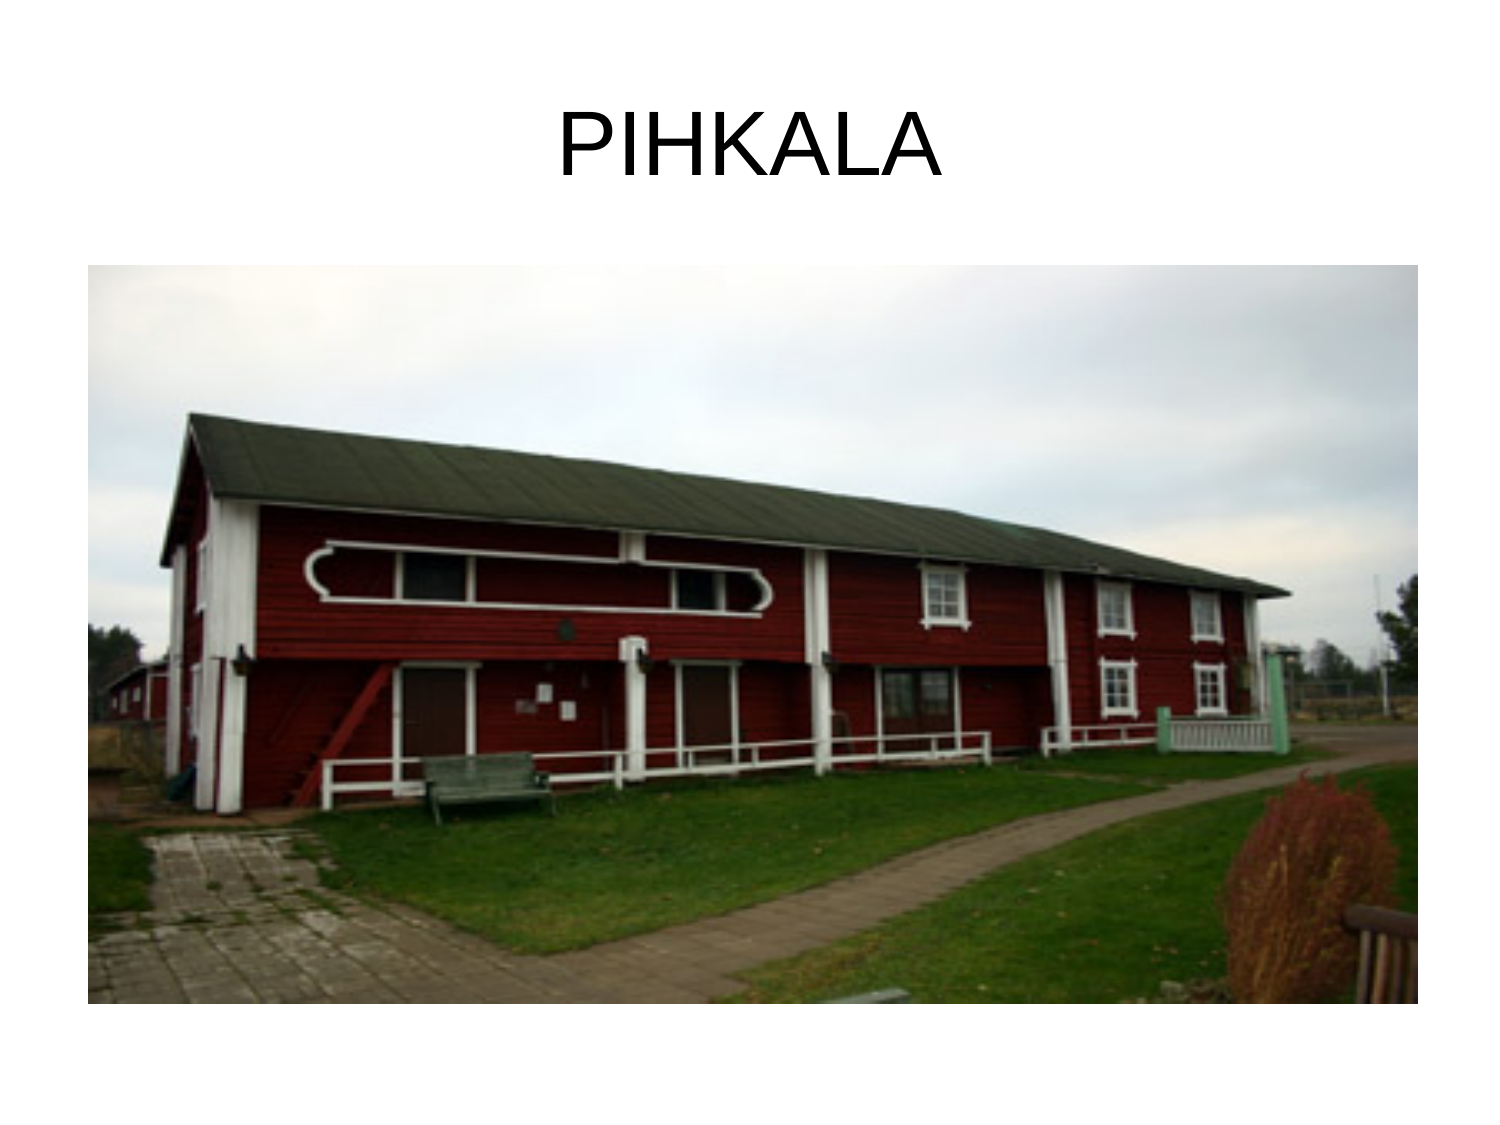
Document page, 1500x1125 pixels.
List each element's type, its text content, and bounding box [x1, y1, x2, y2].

picture [88, 265, 1418, 1004]
title PIHKALA [75, 50, 1425, 238]
